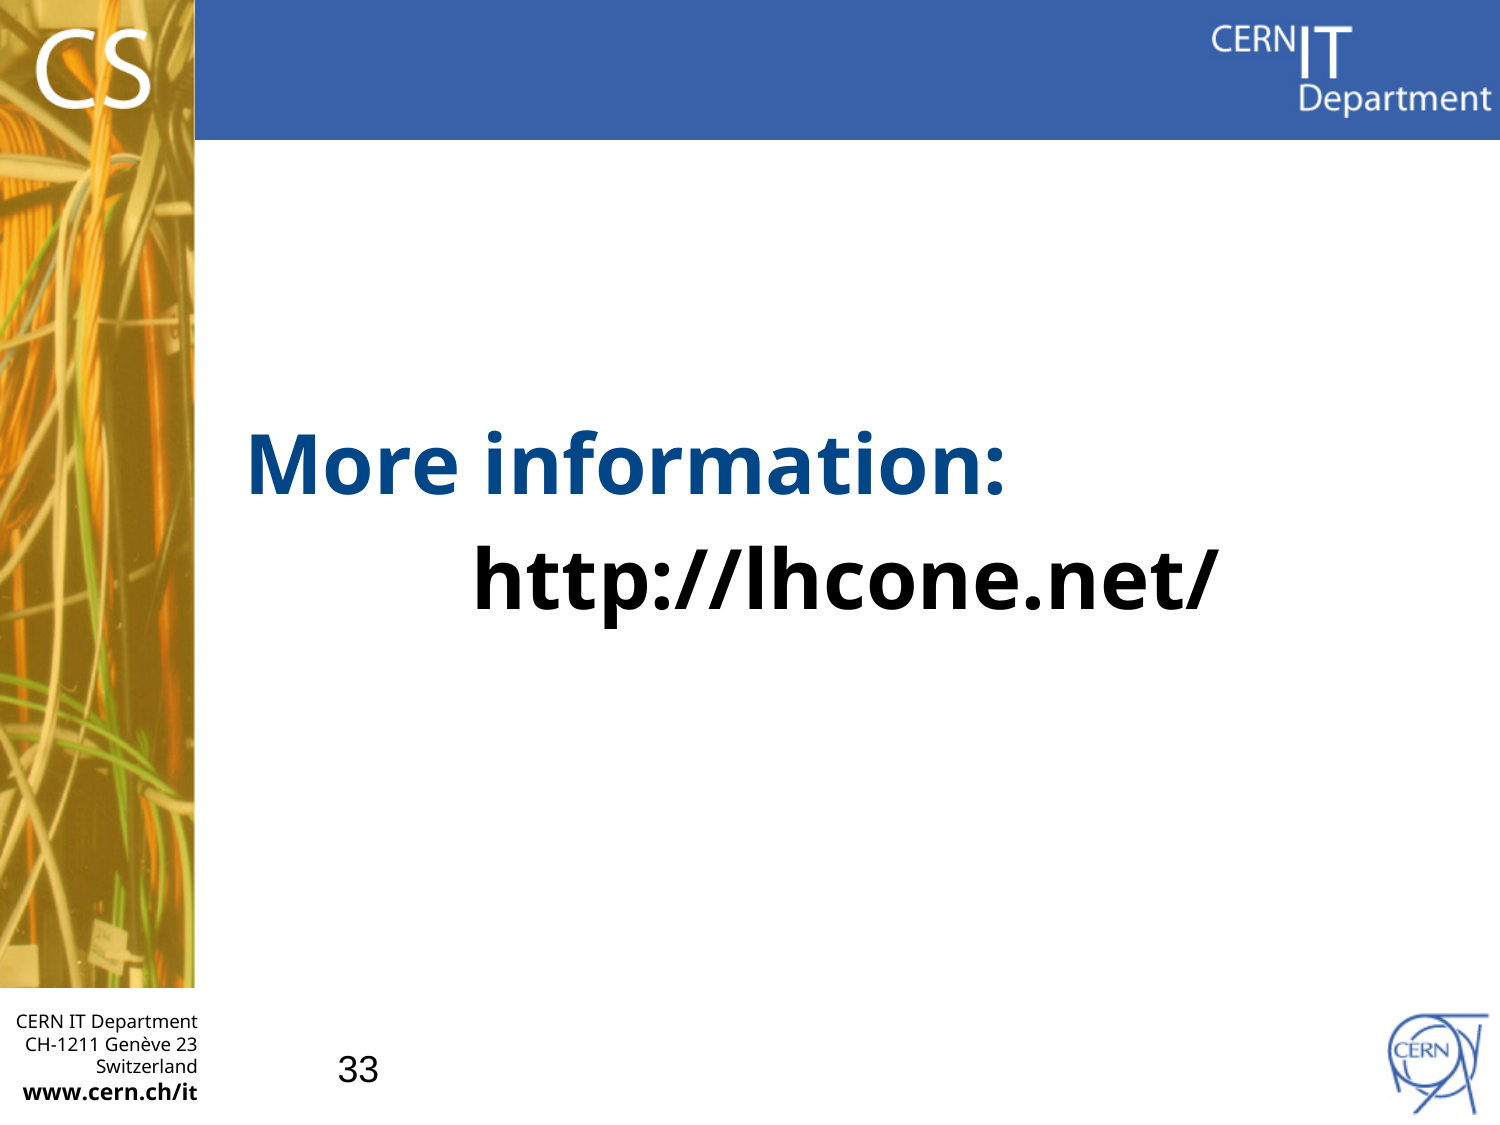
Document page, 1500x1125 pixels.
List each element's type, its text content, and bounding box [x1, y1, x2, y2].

picture [0, 0, 1500, 988]
list More information: http://lhcone.net/ [224, 174, 1463, 988]
picture [1387, 1012, 1490, 1115]
